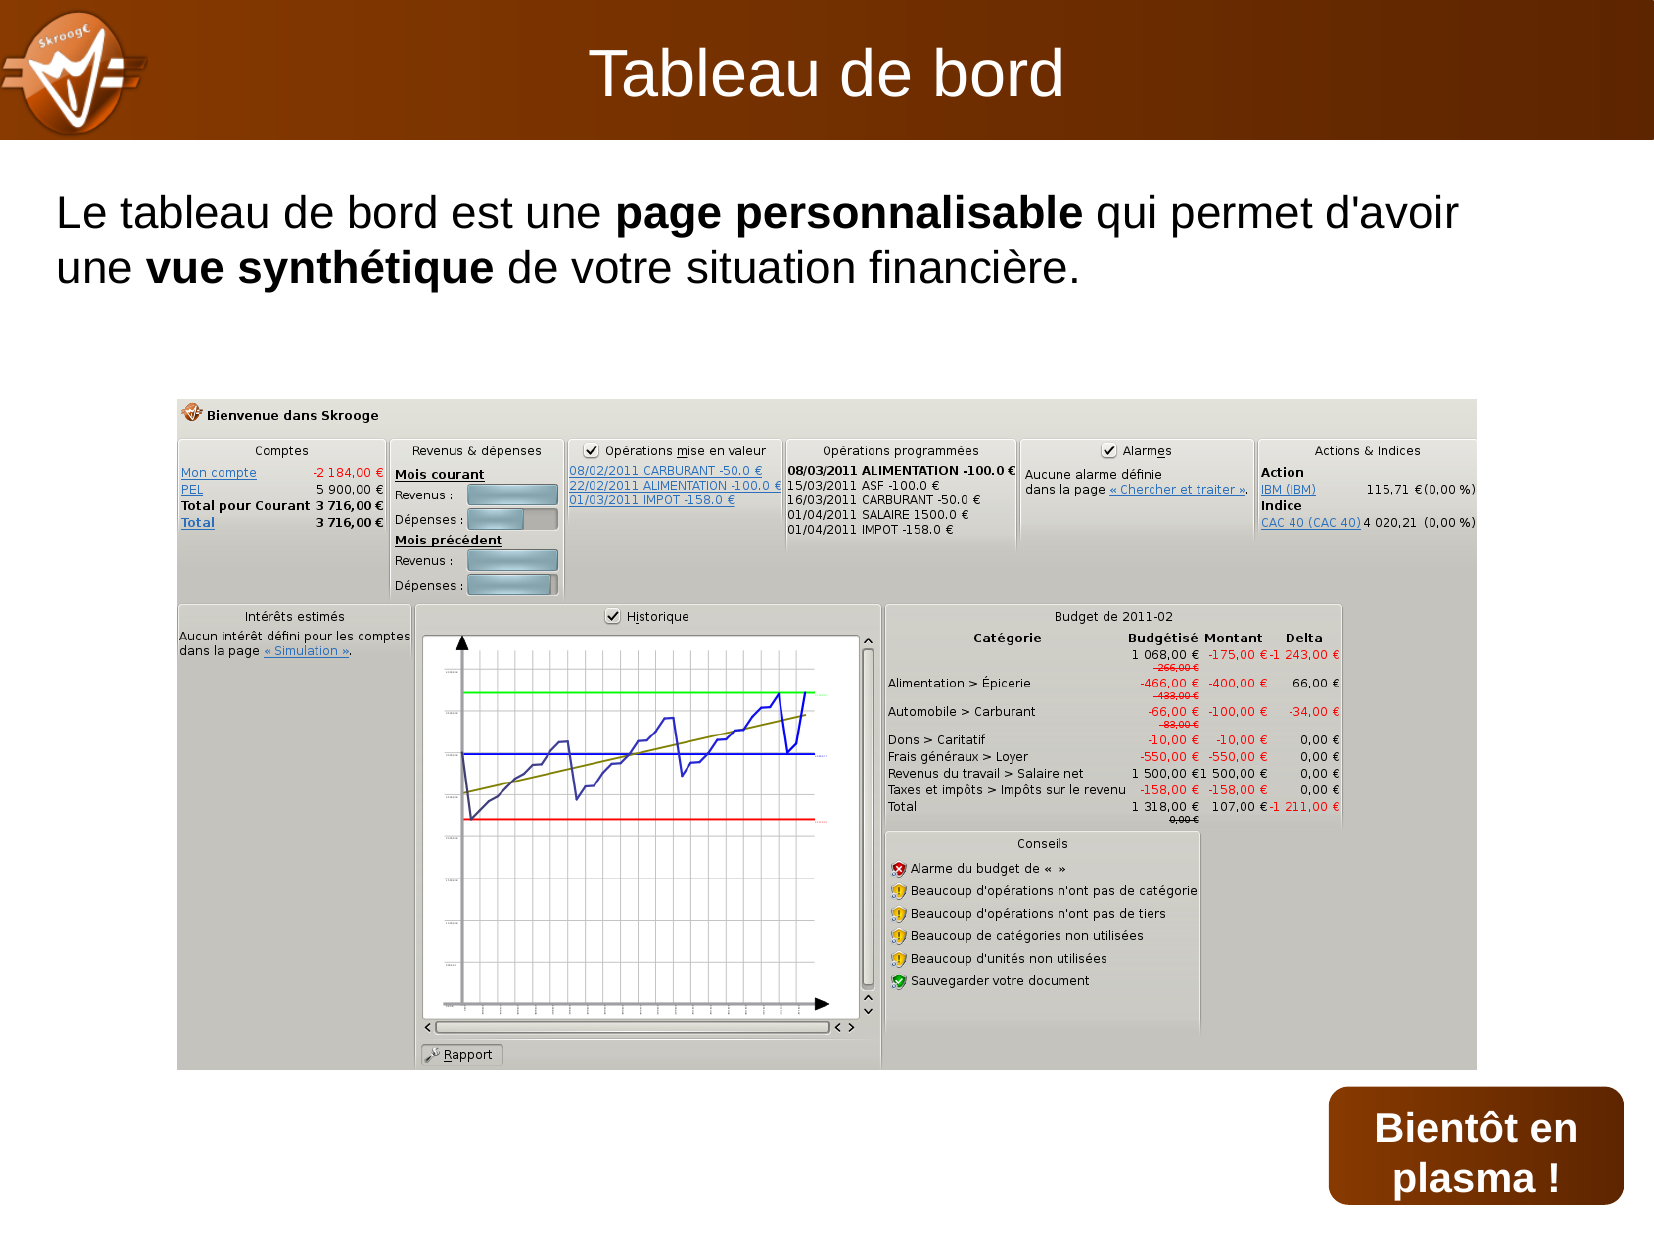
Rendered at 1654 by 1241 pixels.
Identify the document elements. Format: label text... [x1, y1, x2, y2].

picture [0, 0, 148, 148]
title Tableau de bord [148, 0, 1654, 140]
picture [177, 399, 1477, 1070]
text_box Bientôt en plasma ! [1328, 1086, 1625, 1205]
text_box Le tableau de bord est une page personnalisable qui permet d'avoir une vue synthétique de votre situation financière. [41, 174, 1531, 300]
